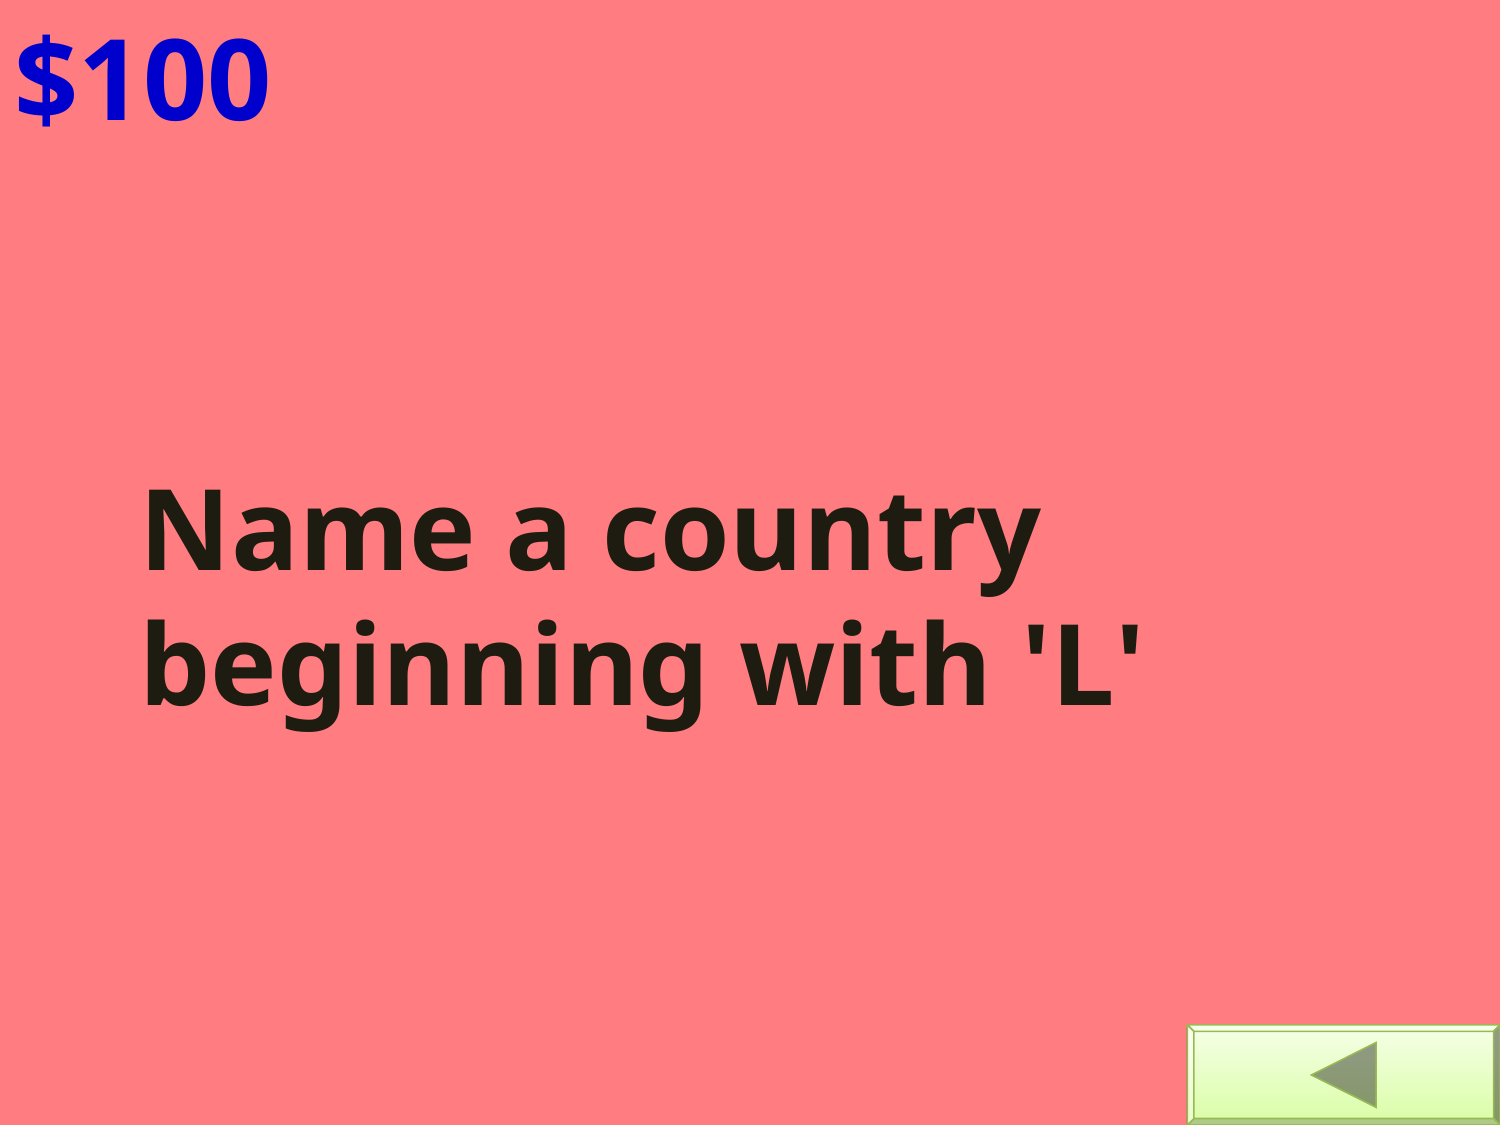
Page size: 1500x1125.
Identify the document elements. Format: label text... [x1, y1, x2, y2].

text_box [1189, 1025, 1500, 1125]
text_box Name a country beginning with 'L' [125, 449, 1500, 736]
text_box $100 [0, 0, 1426, 151]
